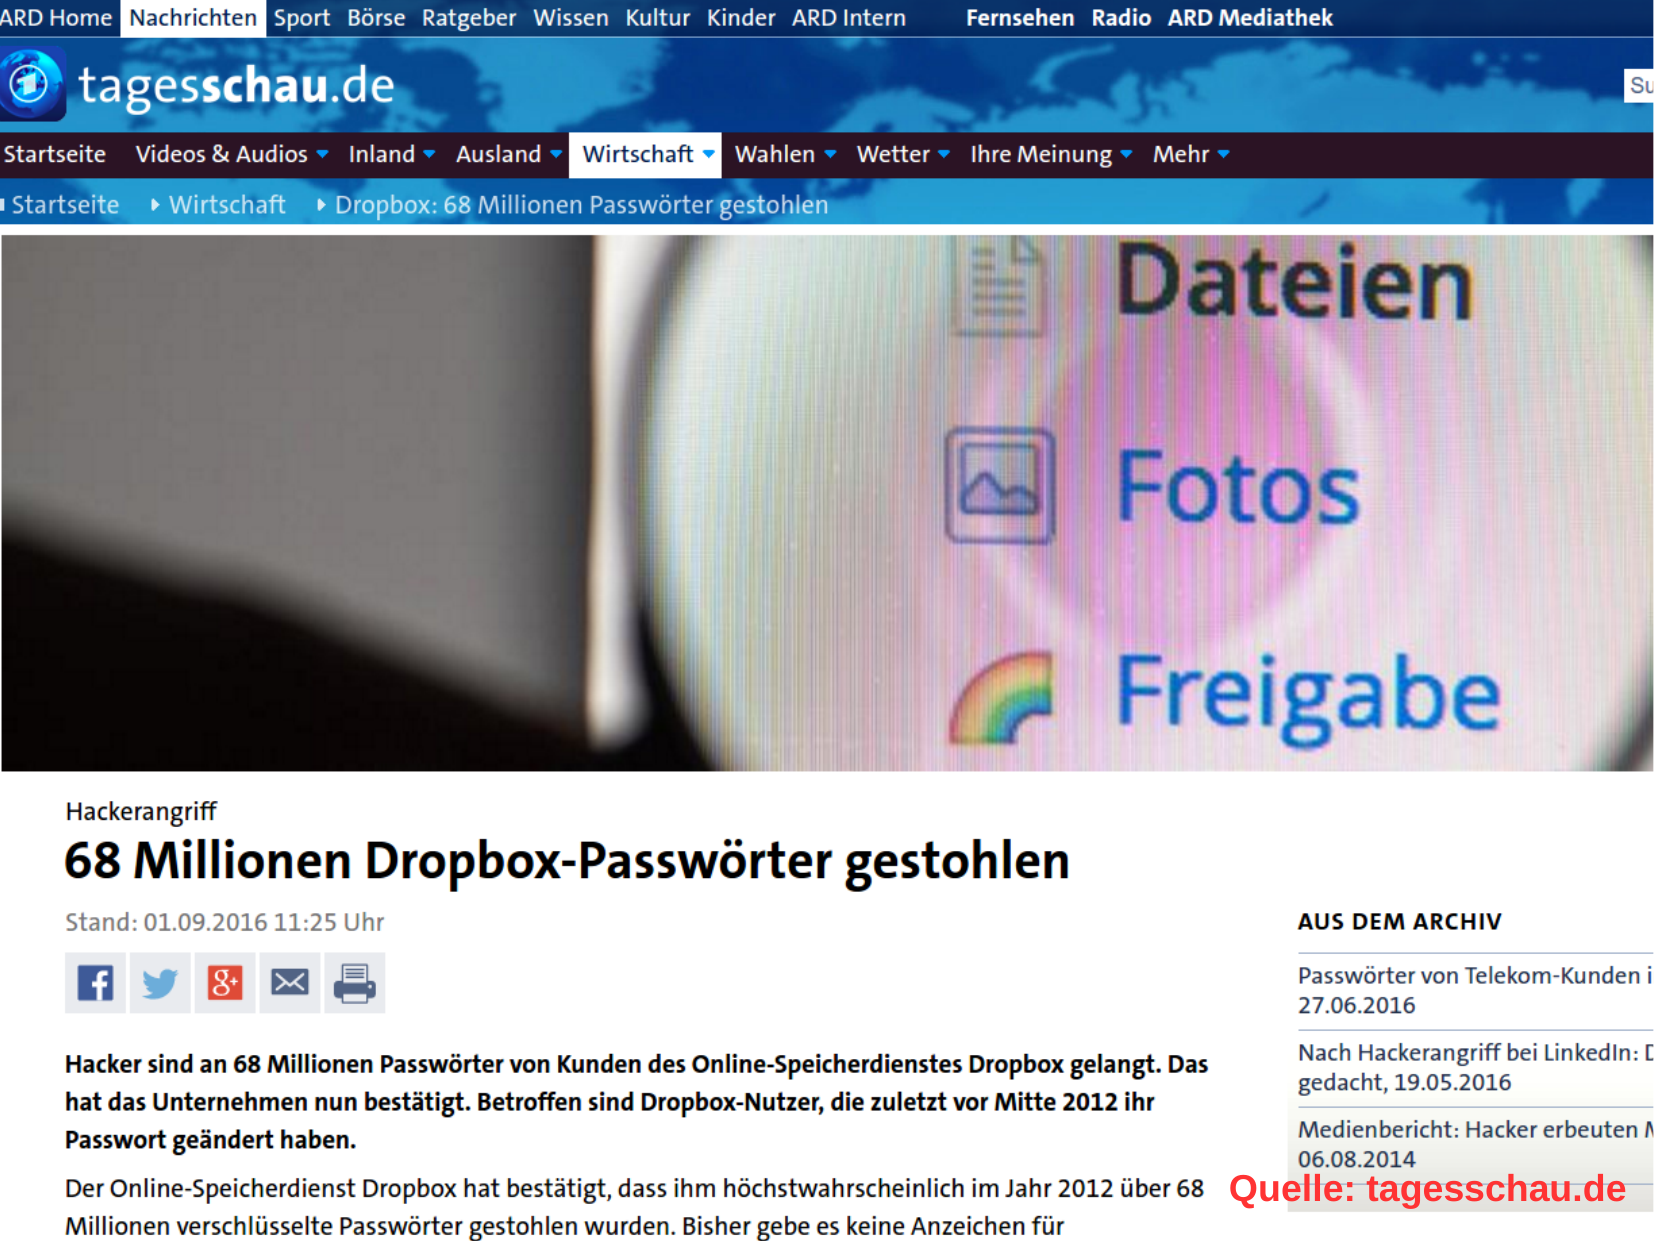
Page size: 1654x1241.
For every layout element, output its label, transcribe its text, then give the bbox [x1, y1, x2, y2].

text_box Quelle: tagesschau.de [1214, 1159, 1642, 1217]
picture [0, 0, 1654, 1241]
